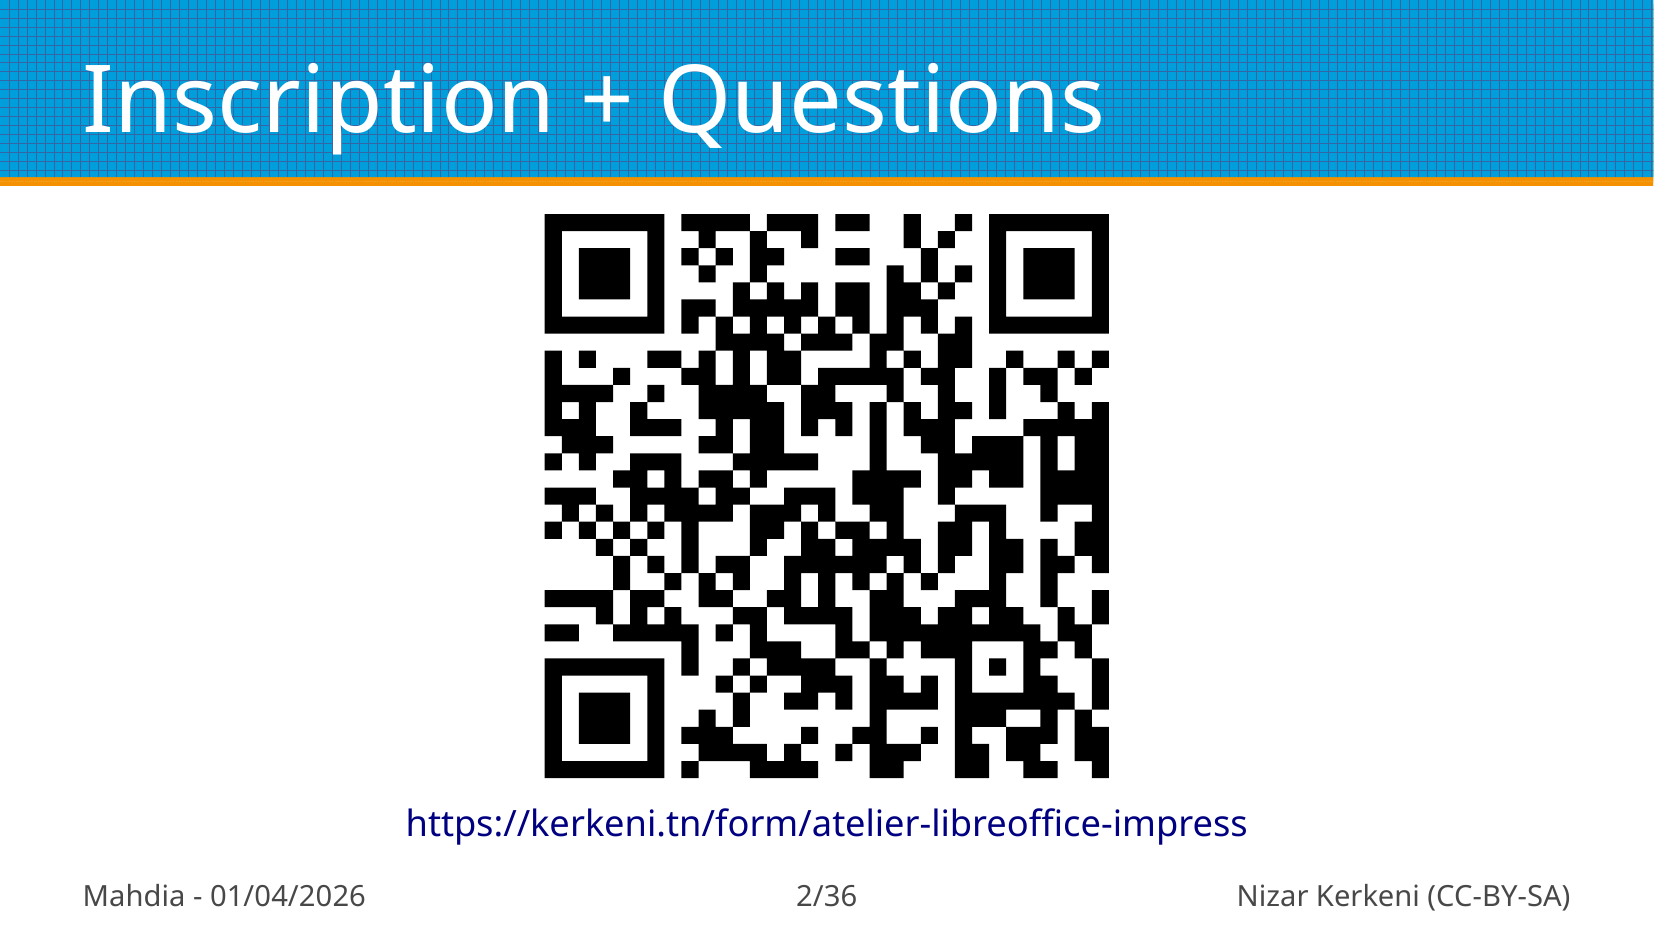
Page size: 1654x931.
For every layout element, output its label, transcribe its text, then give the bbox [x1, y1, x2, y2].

picture [501, 178, 1152, 797]
list https://kerkeni.tn/form/atelier-libreoffice-impress [82, 797, 1571, 848]
title Inscription + Questions [82, 14, 1571, 178]
